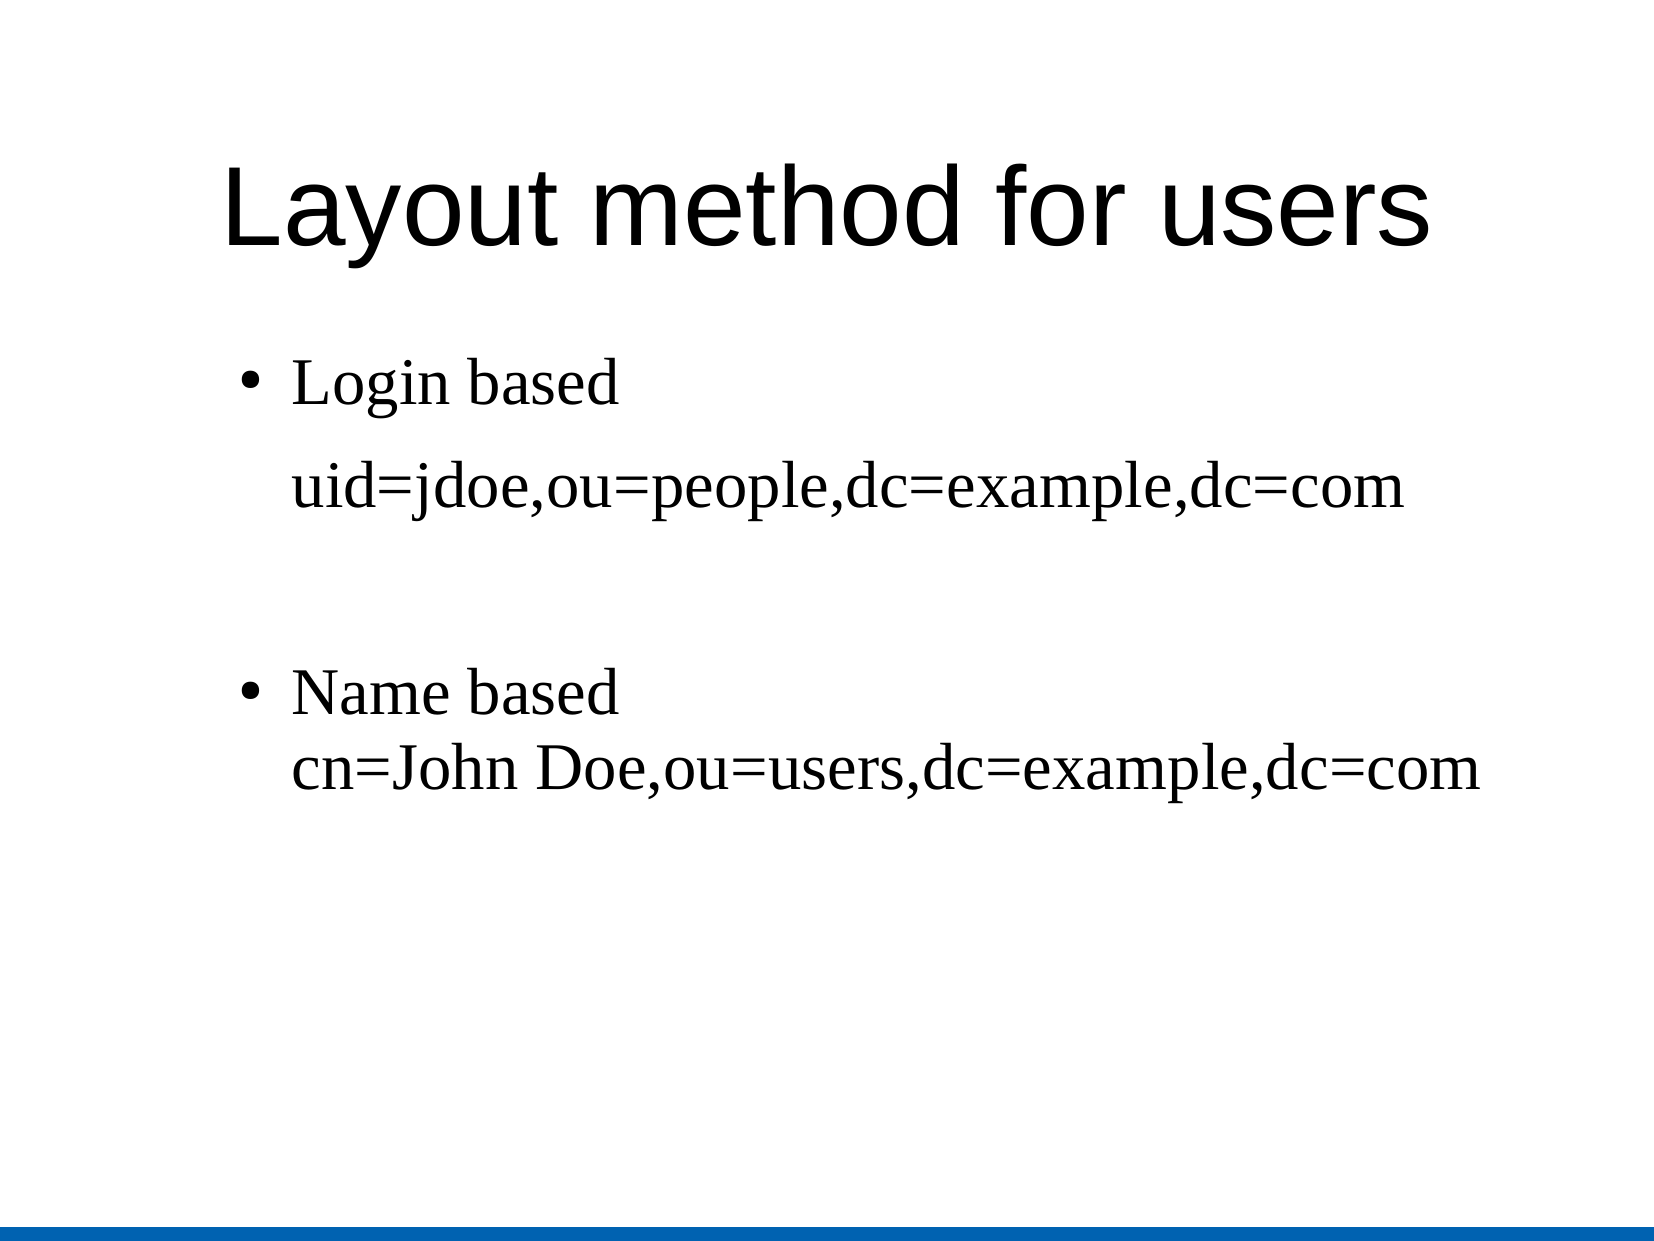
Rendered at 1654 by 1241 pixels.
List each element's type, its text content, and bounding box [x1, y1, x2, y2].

list Login based uid=jdoe,ou=people,dc=example,dc=com Name based cn=John Doe,ou=users,dc=example,dc=com [150, 344, 1534, 1127]
title Layout method for users [121, 102, 1533, 311]
